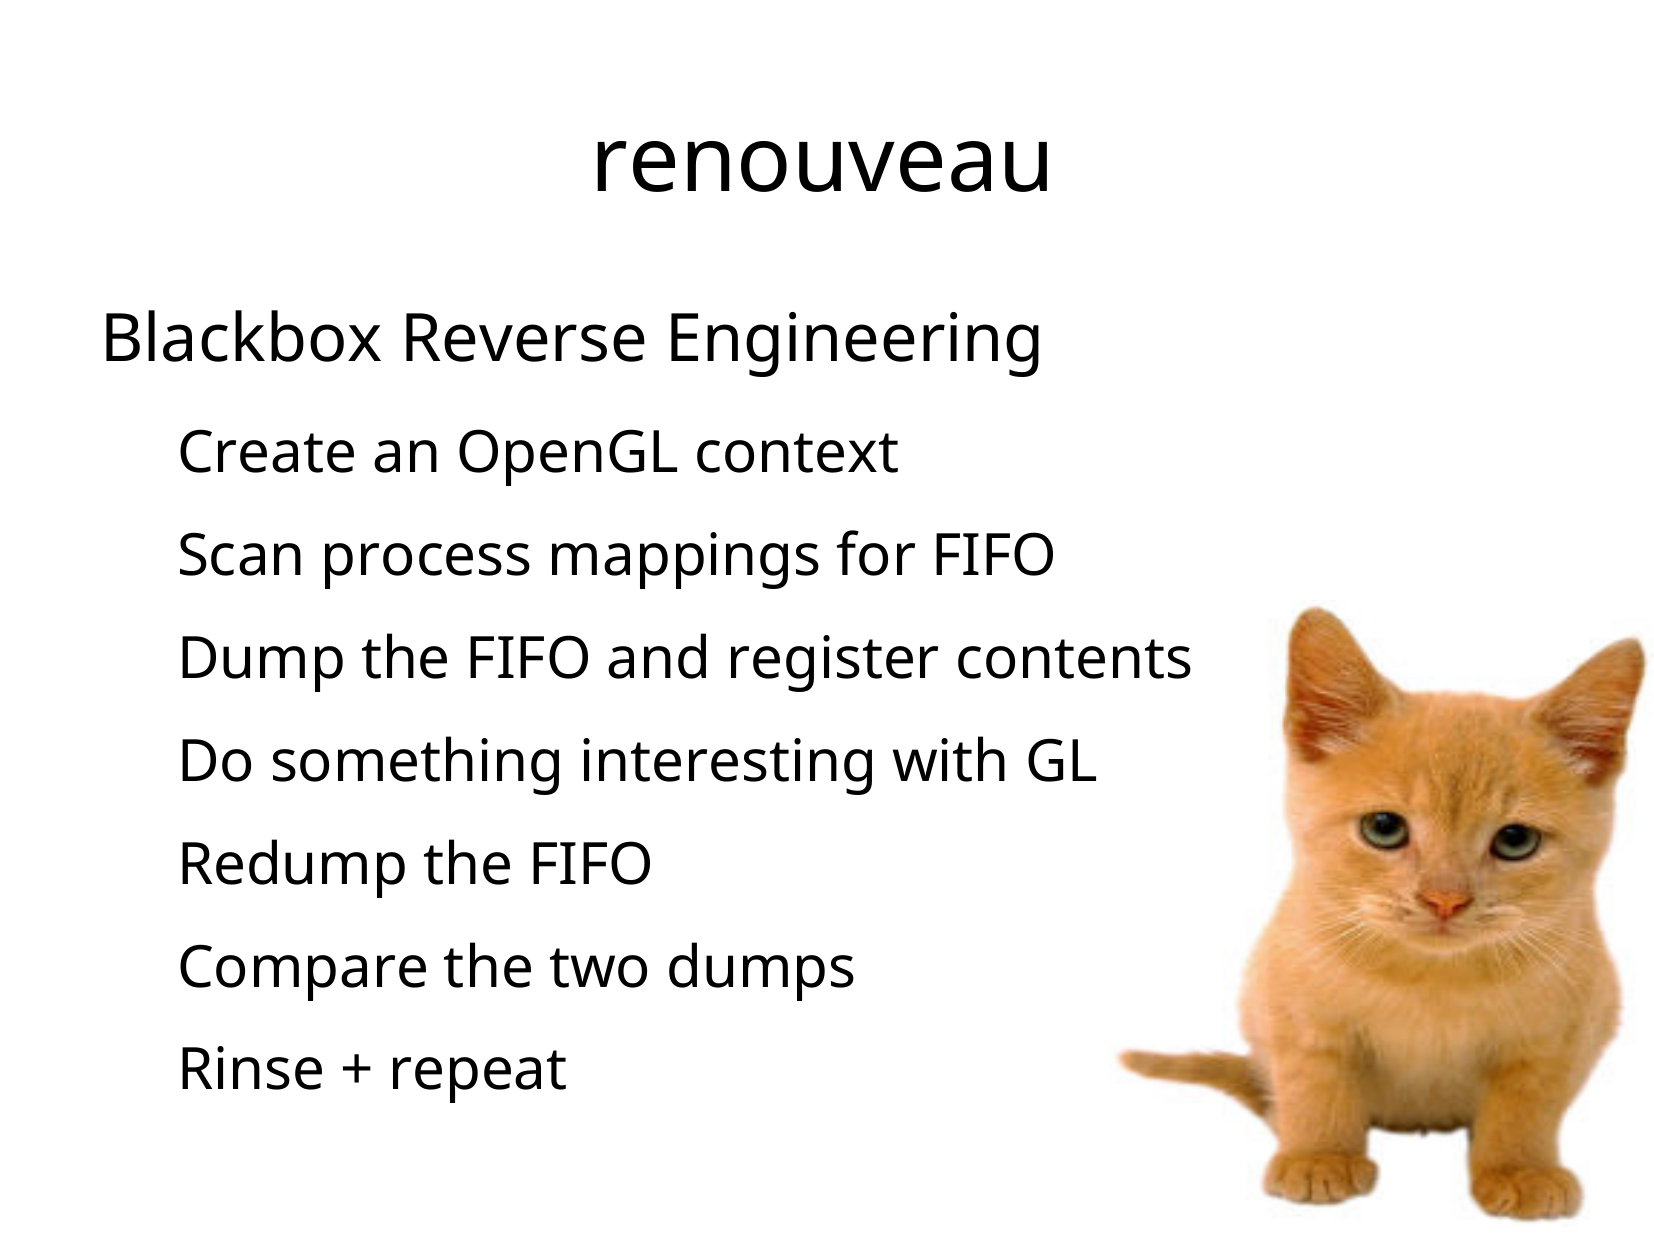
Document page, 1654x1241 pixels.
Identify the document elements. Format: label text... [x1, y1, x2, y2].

list Blackbox Reverse Engineering Create an OpenGL context Scan process mappings for FIFO Dump the FIFO and register contents Do something interesting with GL Redump the FIFO Compare the two dumps Rinse + repeat [82, 290, 1571, 1109]
picture [1109, 600, 1654, 1227]
title renouveau [75, 49, 1571, 263]
